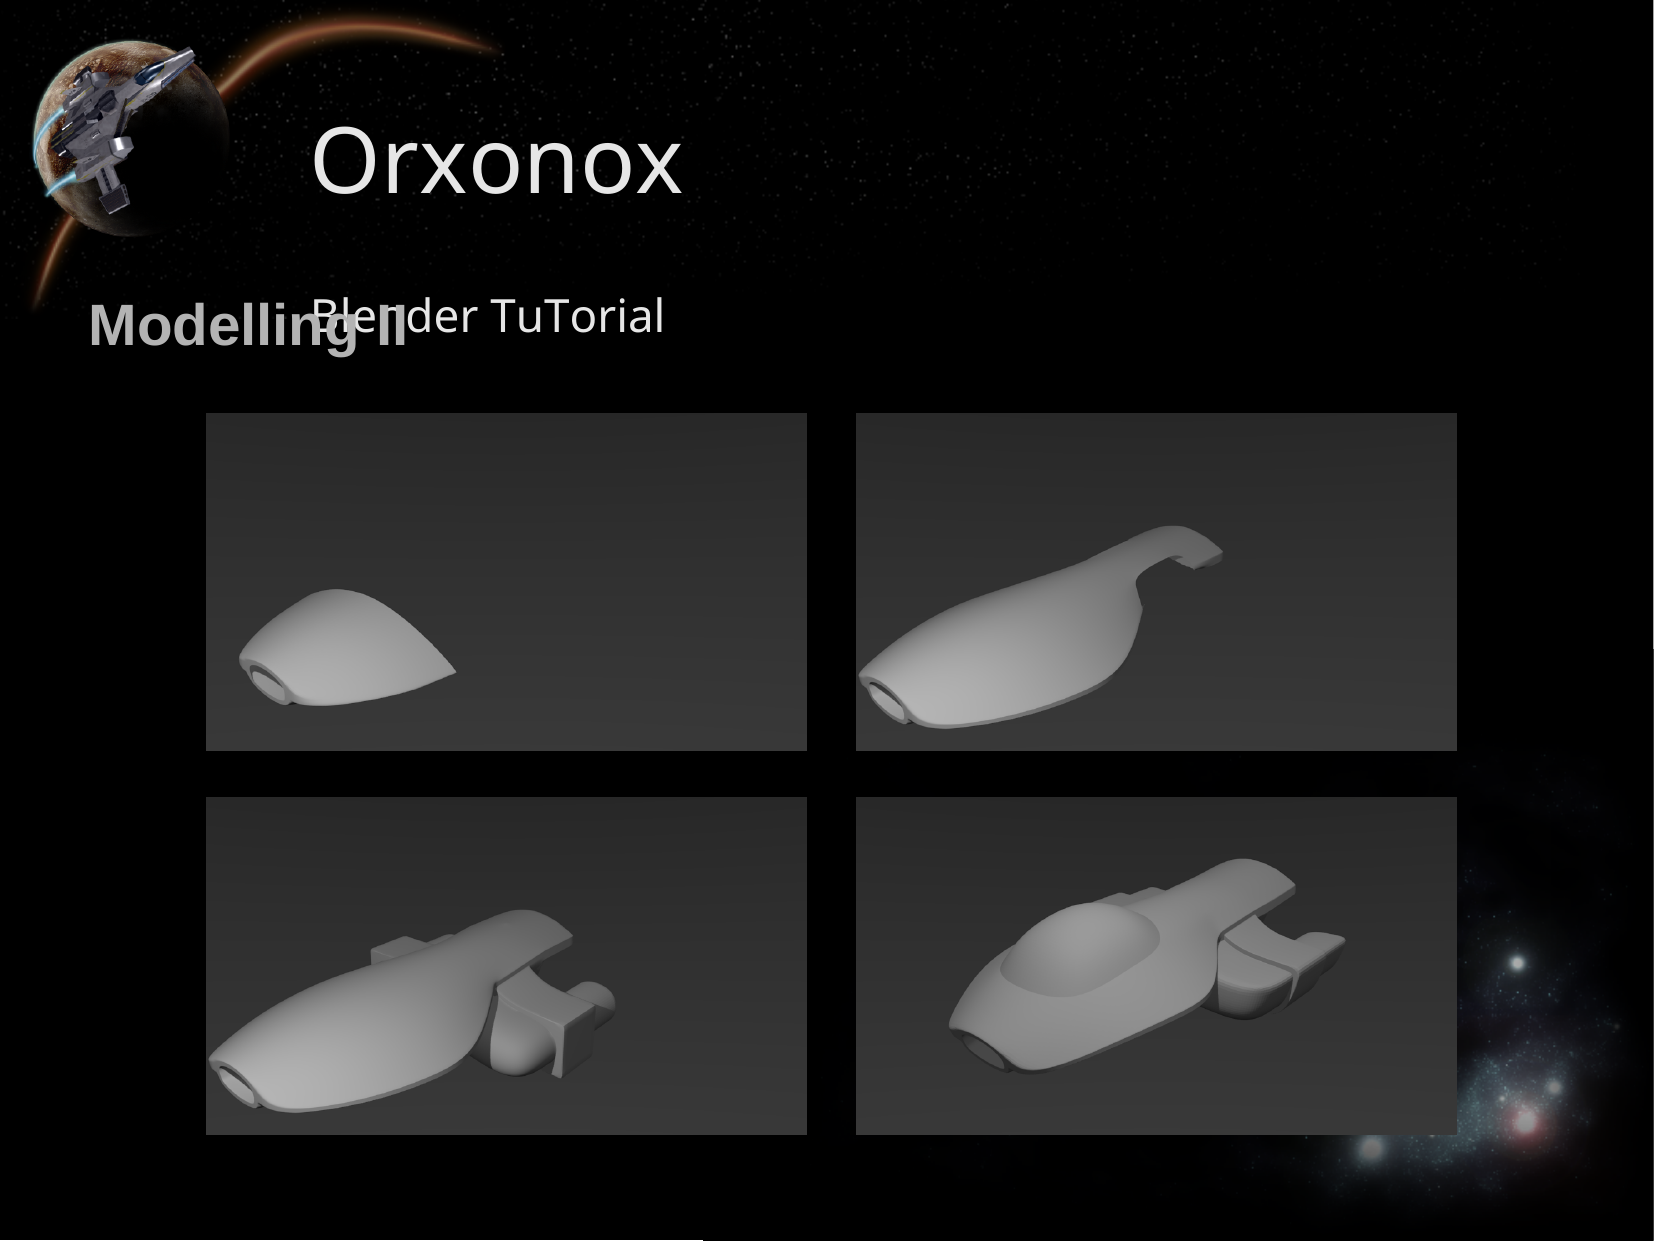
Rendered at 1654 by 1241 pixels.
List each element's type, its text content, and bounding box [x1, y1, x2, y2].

title Modelling II [88, 265, 1577, 384]
picture [0, 0, 1654, 1241]
